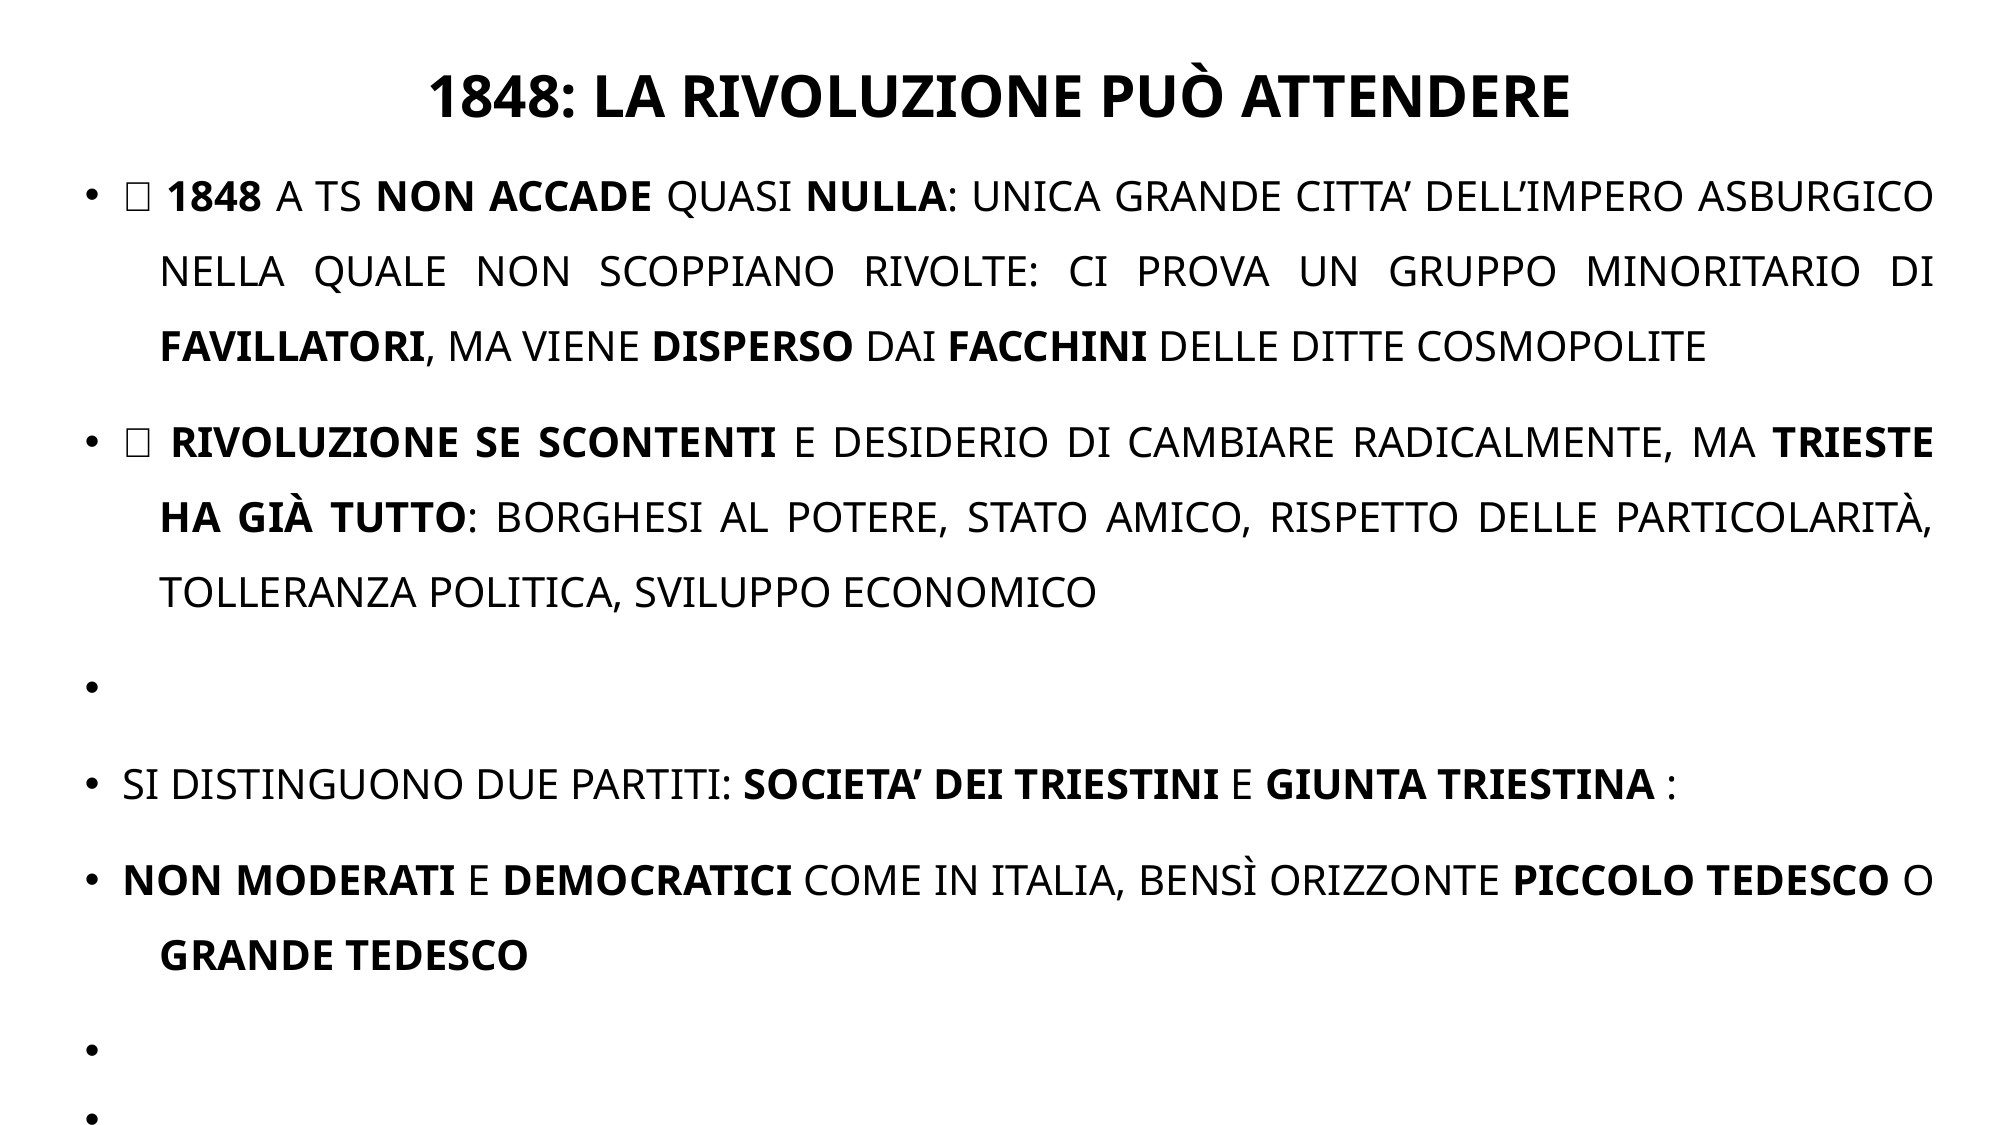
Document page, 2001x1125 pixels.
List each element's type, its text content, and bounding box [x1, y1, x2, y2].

list  1848 A TS NON ACCADE QUASI NULLA: UNICA GRANDE CITTA’ DELL’IMPERO ASBURGICO NELLA QUALE NON SCOPPIANO RIVOLTE: CI PROVA UN GRUPPO MINORITARIO DI FAVILLATORI, MA VIENE DISPERSO DAI FACCHINI DELLE DITTE COSMOPOLITE  RIVOLUZIONE SE SCONTENTI E DESIDERIO DI CAMBIARE RADICALMENTE, MA TRIESTE HA GIÀ TUTTO: BORGHESI AL POTERE, STATO AMICO, RISPETTO DELLE PARTICOLARITÀ, TOLLERANZA POLITICA, SVILUPPO ECONOMICO SI DISTINGUONO DUE PARTITI: SOCIETA’ DEI TRIESTINI E GIUNTA TRIESTINA : NON MODERATI E DEMOCRATICI COME IN ITALIA, BENSÌ ORIZZONTE PICCOLO TEDESCO O GRANDE TEDESCO [69, 136, 1951, 1100]
title 1848: LA RIVOLUZIONE PUÒ ATTENDERE [137, 59, 1863, 98]
